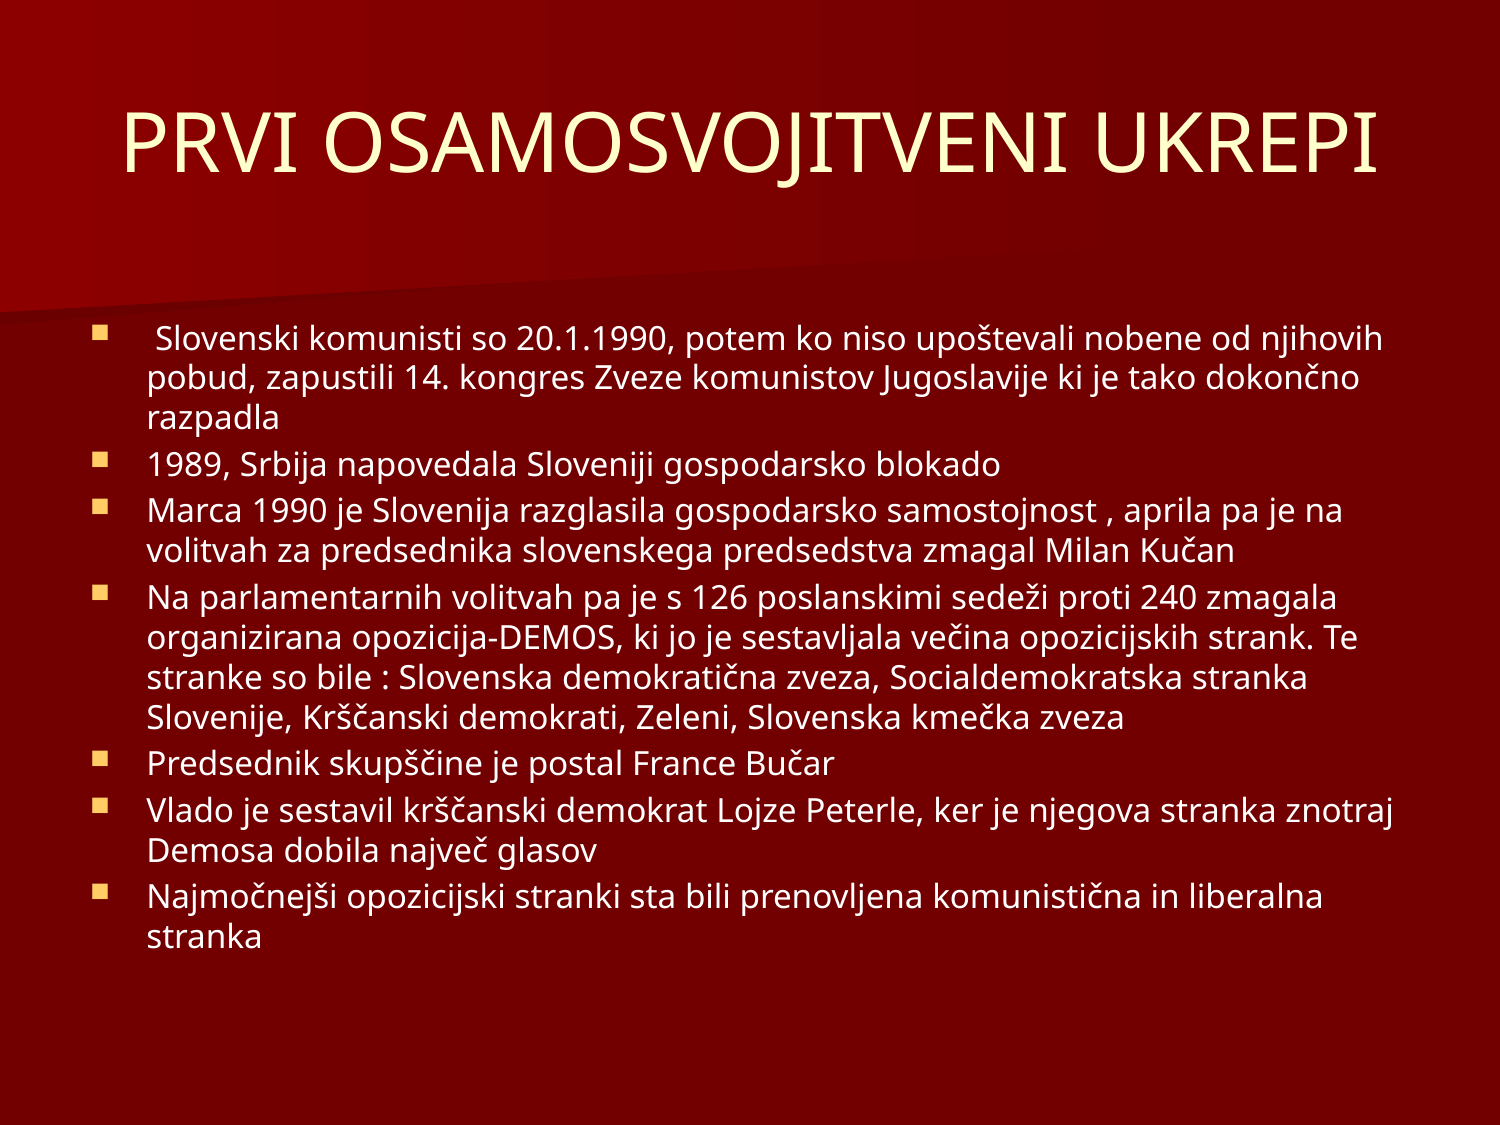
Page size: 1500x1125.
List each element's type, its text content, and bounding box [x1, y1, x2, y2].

title PRVI OSAMOSVOJITVENI UKREPI [75, 45, 1425, 233]
list Slovenski komunisti so 20.1.1990, potem ko niso upoštevali nobene od njihovih pobud, zapustili 14. kongres Zveze komunistov Jugoslavije ki je tako dokončno razpadla 1989, Srbija napovedala Sloveniji gospodarsko blokado Marca 1990 je Slovenija razglasila gospodarsko samostojnost , aprila pa je na volitvah za predsednika slovenskega predsedstva zmagal Milan Kučan Na parlamentarnih volitvah pa je s 126 poslanskimi sedeži proti 240 zmagala organizirana opozicija-DEMOS, ki jo je sestavljala večina opozicijskih strank. Te stranke so bile : Slovenska demokratična zveza, Socialdemokratska stranka Slovenije, Krščanski demokrati, Zeleni, Slovenska kmečka zveza Predsednik skupščine je postal France Bučar Vlado je sestavil krščanski demokrat Lojze Peterle, ker je njegova stranka znotraj Demosa dobila največ glasov Najmočnejši opozicijski stranki sta bili prenovljena komunistična in liberalna stranka [75, 262, 1425, 1000]
